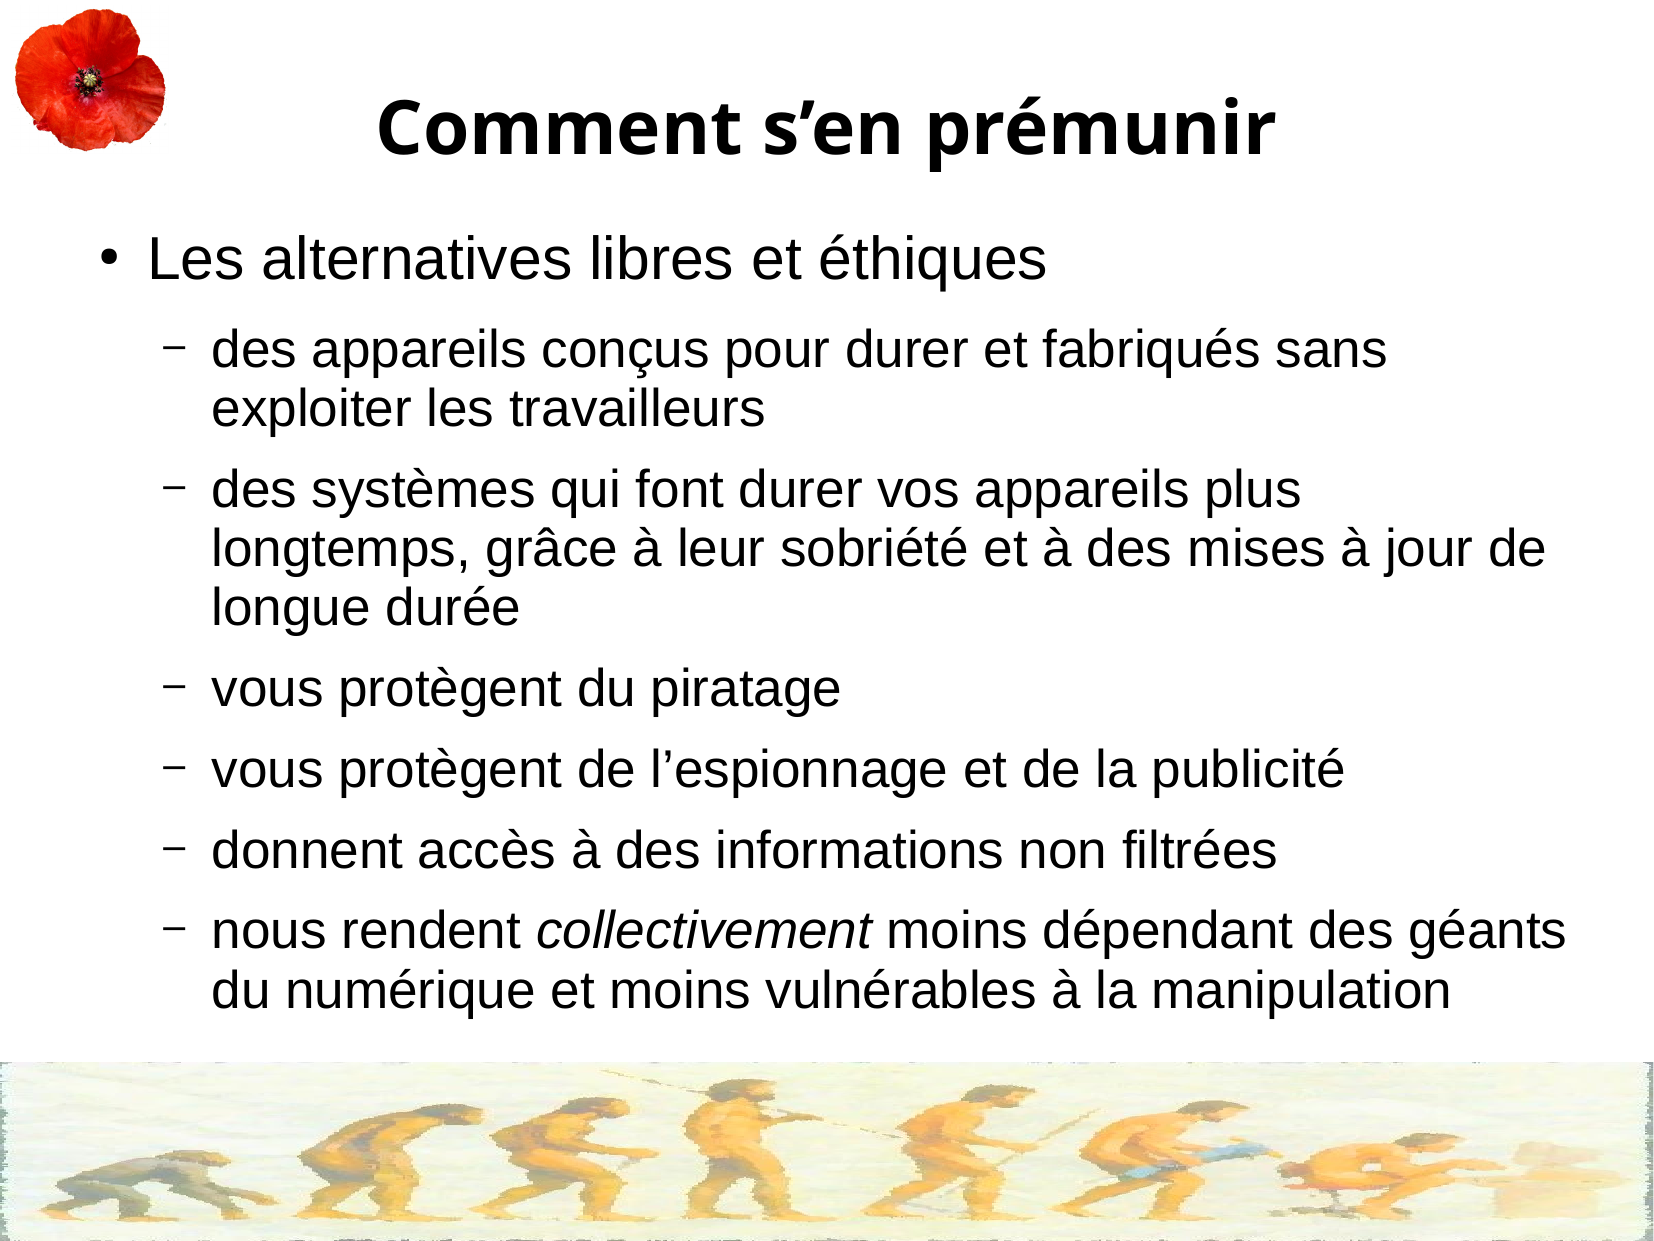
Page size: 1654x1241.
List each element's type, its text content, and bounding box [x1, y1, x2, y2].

list Les alternatives libres et éthiques des appareils conçus pour durer et fabriqués sans exploiter les travailleurs des systèmes qui font durer vos appareils plus longtemps, grâce à leur sobriété et à des mises à jour de longue durée vous protègent du piratage vous protègent de l’espionnage et de la publicité donnent accès à des informations non filtrées nous rendent collectivement moins dépendant des géants du numérique et moins vulnérables à la manipulation [82, 224, 1571, 1063]
picture [11, 5, 169, 154]
picture [0, 1062, 1654, 1241]
title Comment s’en prémunir [82, 49, 1571, 201]
